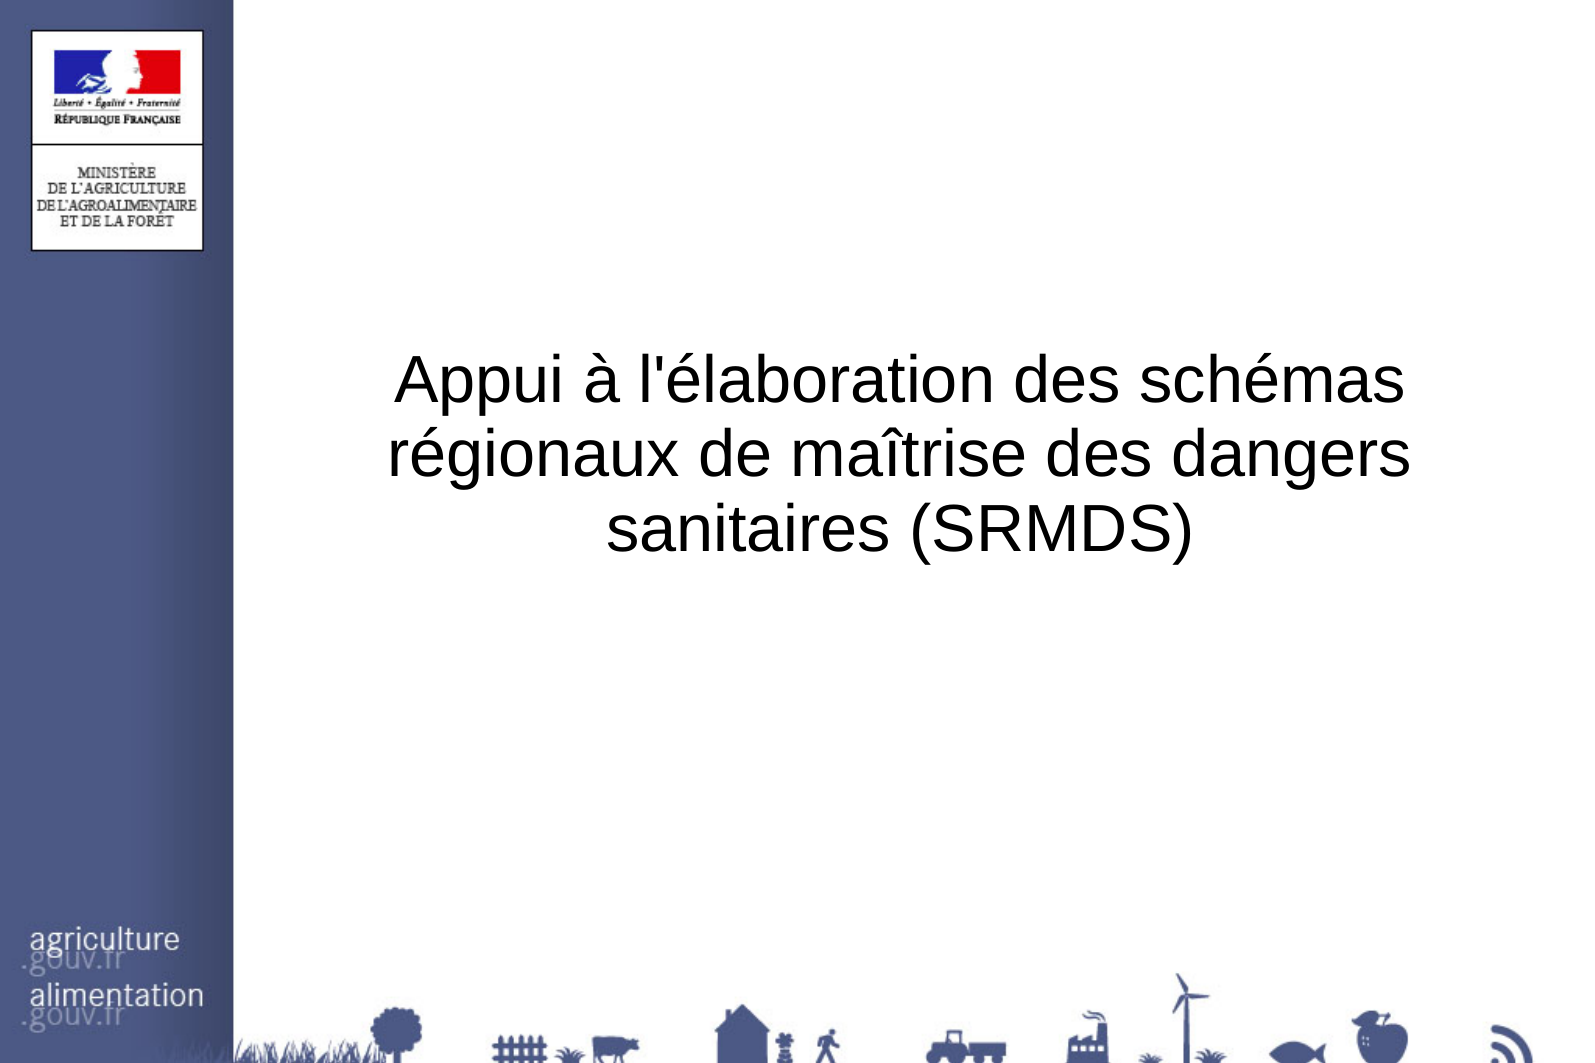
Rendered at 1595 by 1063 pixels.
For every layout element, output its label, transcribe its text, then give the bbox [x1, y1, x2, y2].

picture [0, 0, 1595, 1063]
subtitle Appui à l'élaboration des schémas régionaux de maîtrise des dangers sanitaires (SRMDS) [265, 42, 1536, 866]
